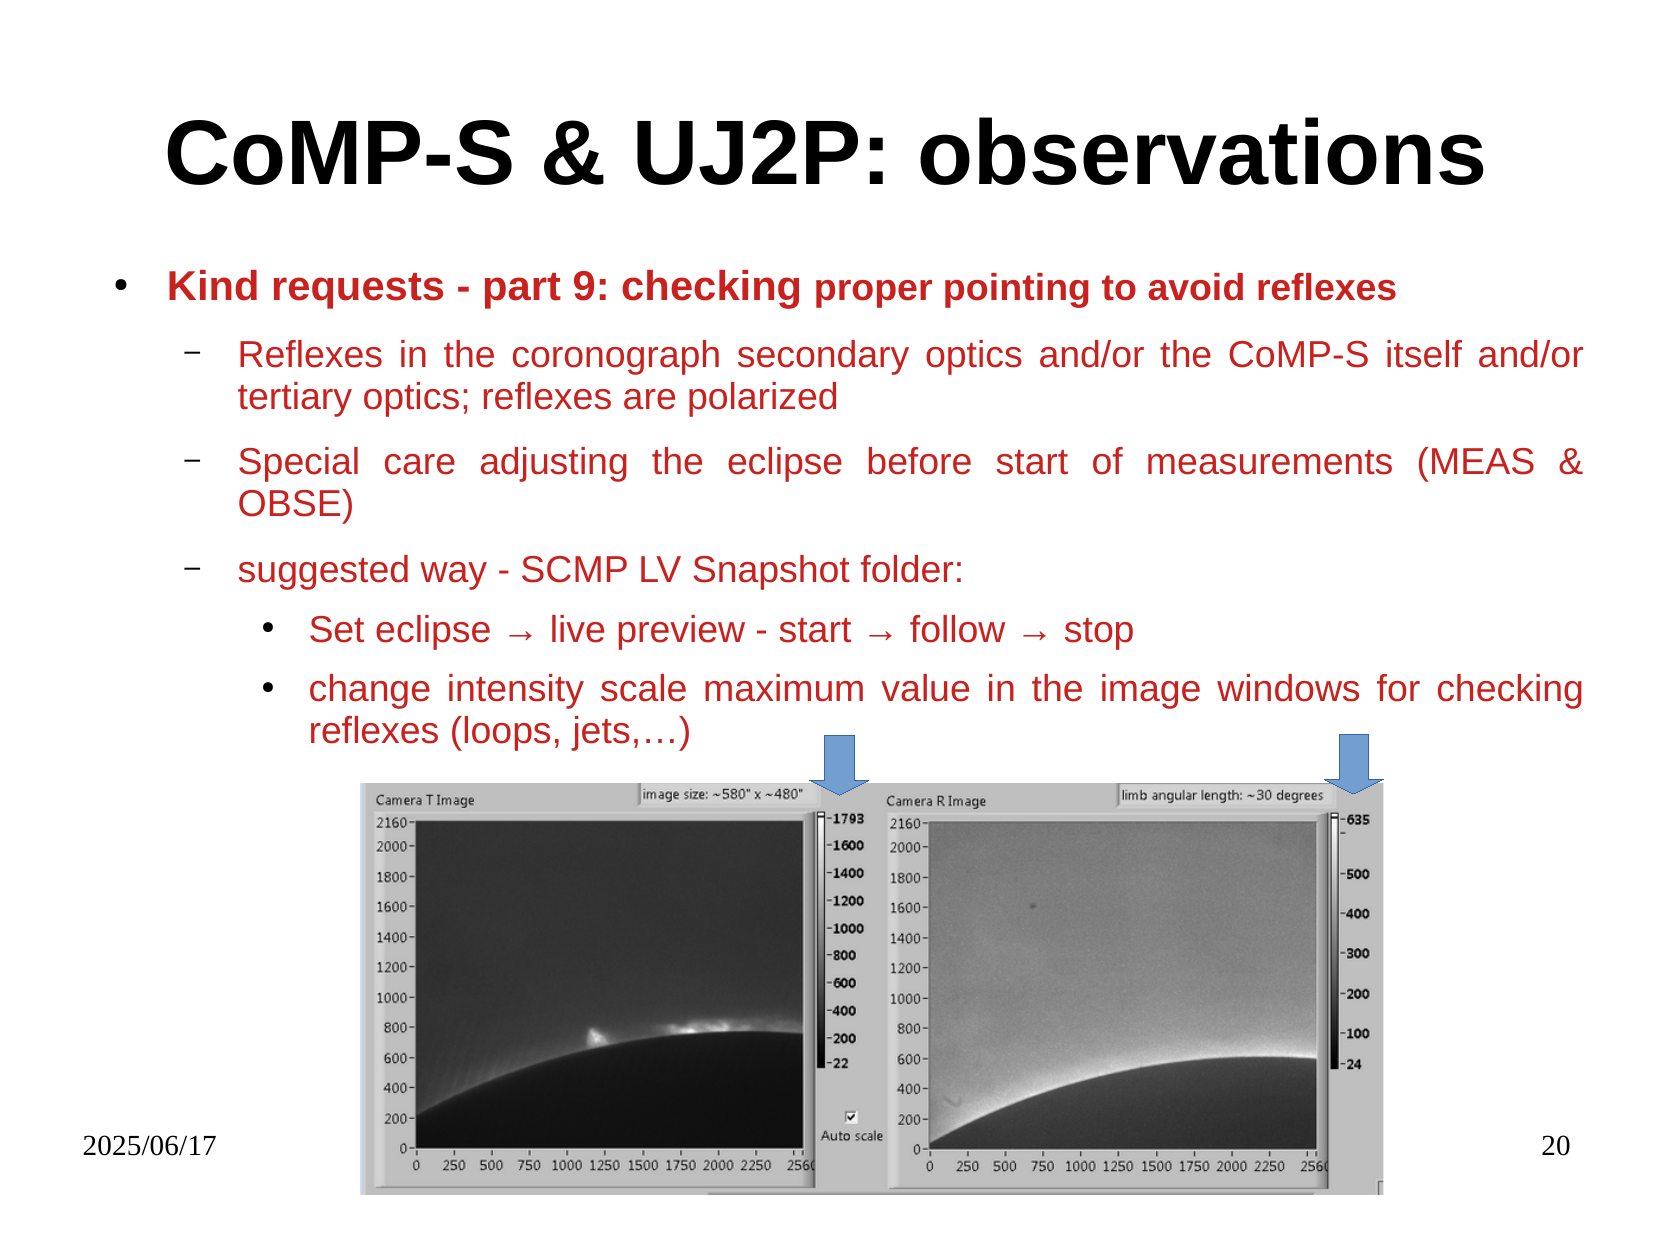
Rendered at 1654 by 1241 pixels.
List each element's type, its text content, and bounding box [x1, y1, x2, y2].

list Kind requests - part 9: checking proper pointing to avoid reflexes Reflexes in the coronograph secondary optics and/or the CoMP-S itself and/or tertiary optics; reflexes are polarized Special care adjusting the eclipse before start of measurements (MEAS & OBSE) suggested way - SCMP LV Snapshot folder: Set eclipse → live preview - start → follow → stop change intensity scale maximum value in the image windows for checking reflexes (loops, jets,…) [95, 263, 1585, 1206]
title CoMP-S & UJ2P: observations [82, 49, 1571, 257]
picture [360, 783, 1384, 1195]
text_box [809, 735, 869, 796]
text_box [1324, 734, 1384, 794]
